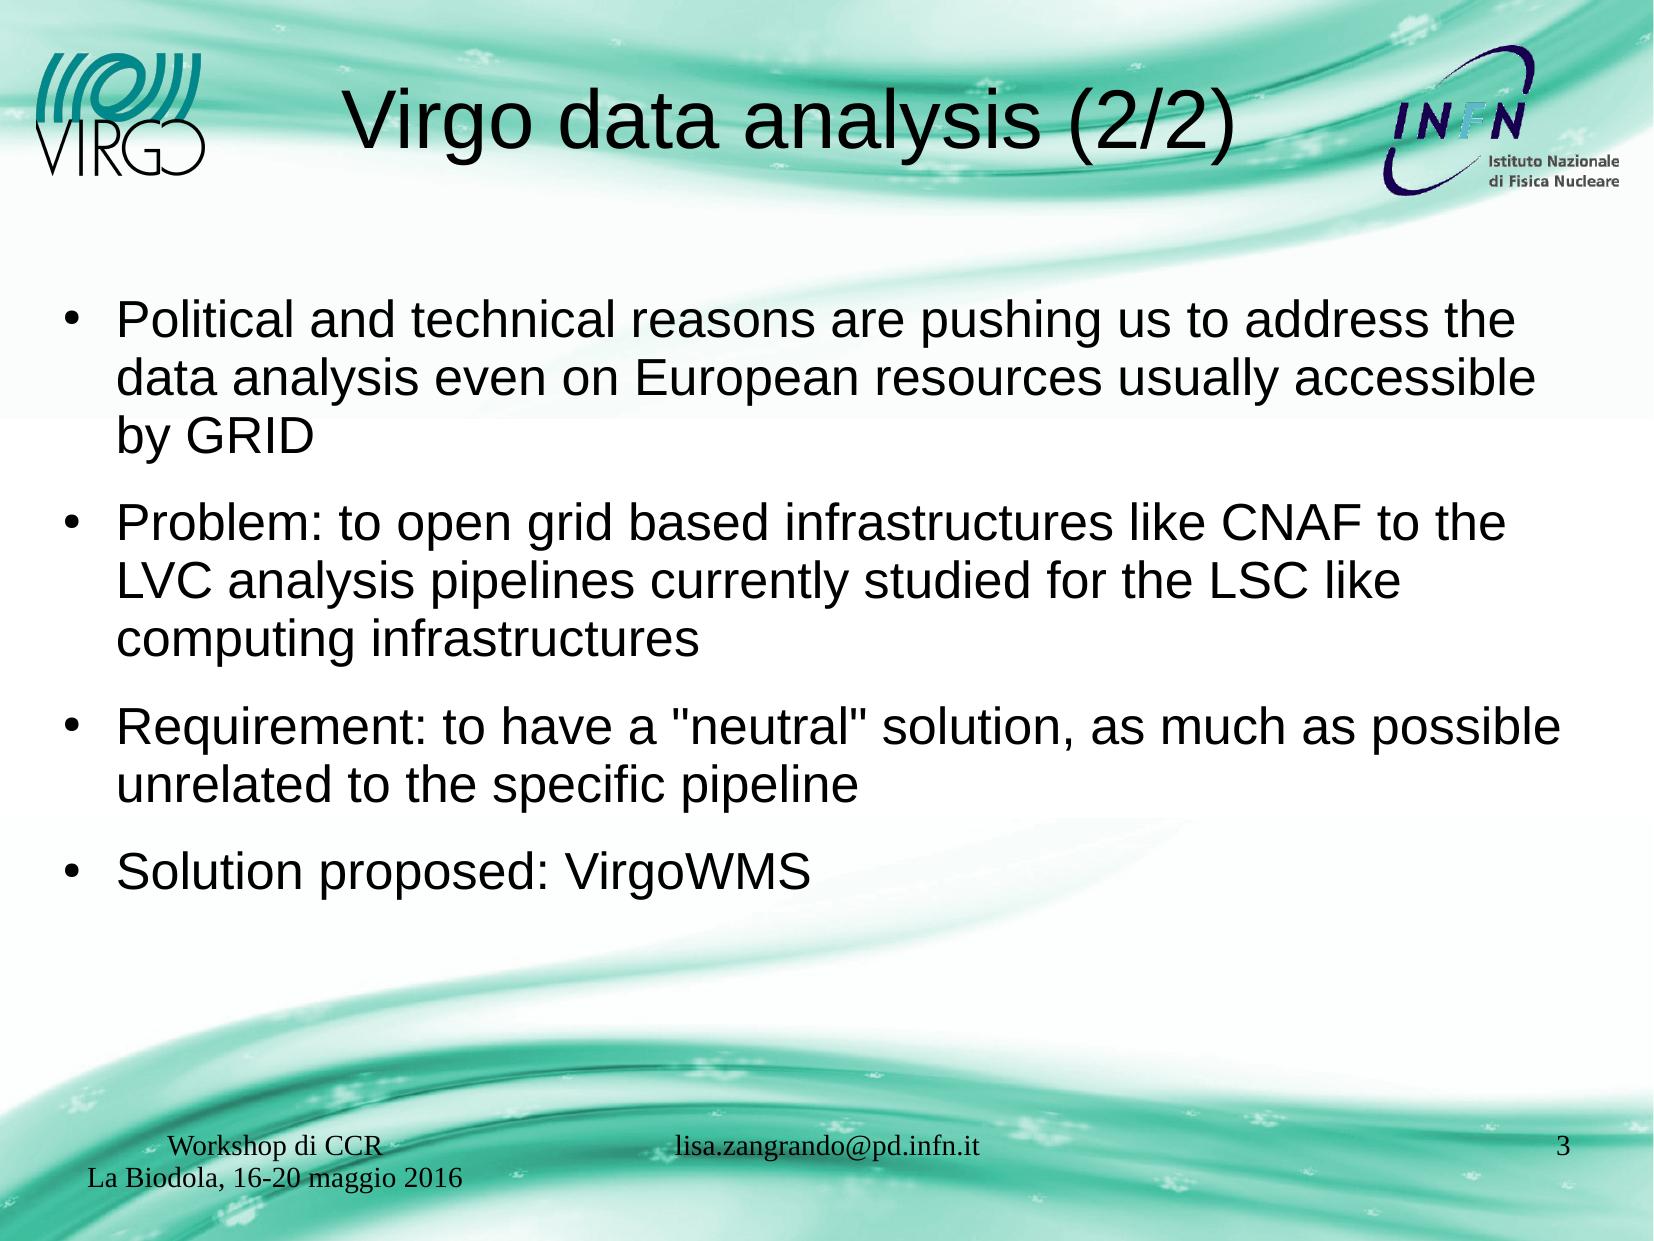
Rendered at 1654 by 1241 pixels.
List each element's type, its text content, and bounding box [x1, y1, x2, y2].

title Virgo data analysis (2/2) [195, 62, 1351, 178]
picture [0, 0, 1654, 419]
picture [0, 818, 1654, 1241]
list Political and technical reasons are pushing us to address the data analysis even on European resources usually accessible by GRID Problem: to open grid based infrastructures like CNAF to the LVC analysis pipelines currently studied for the LSC like computing infrastructures Requirement: to have a "neutral" solution, as much as possible unrelated to the specific pipeline Solution proposed: VirgoWMS [45, 290, 1606, 1006]
